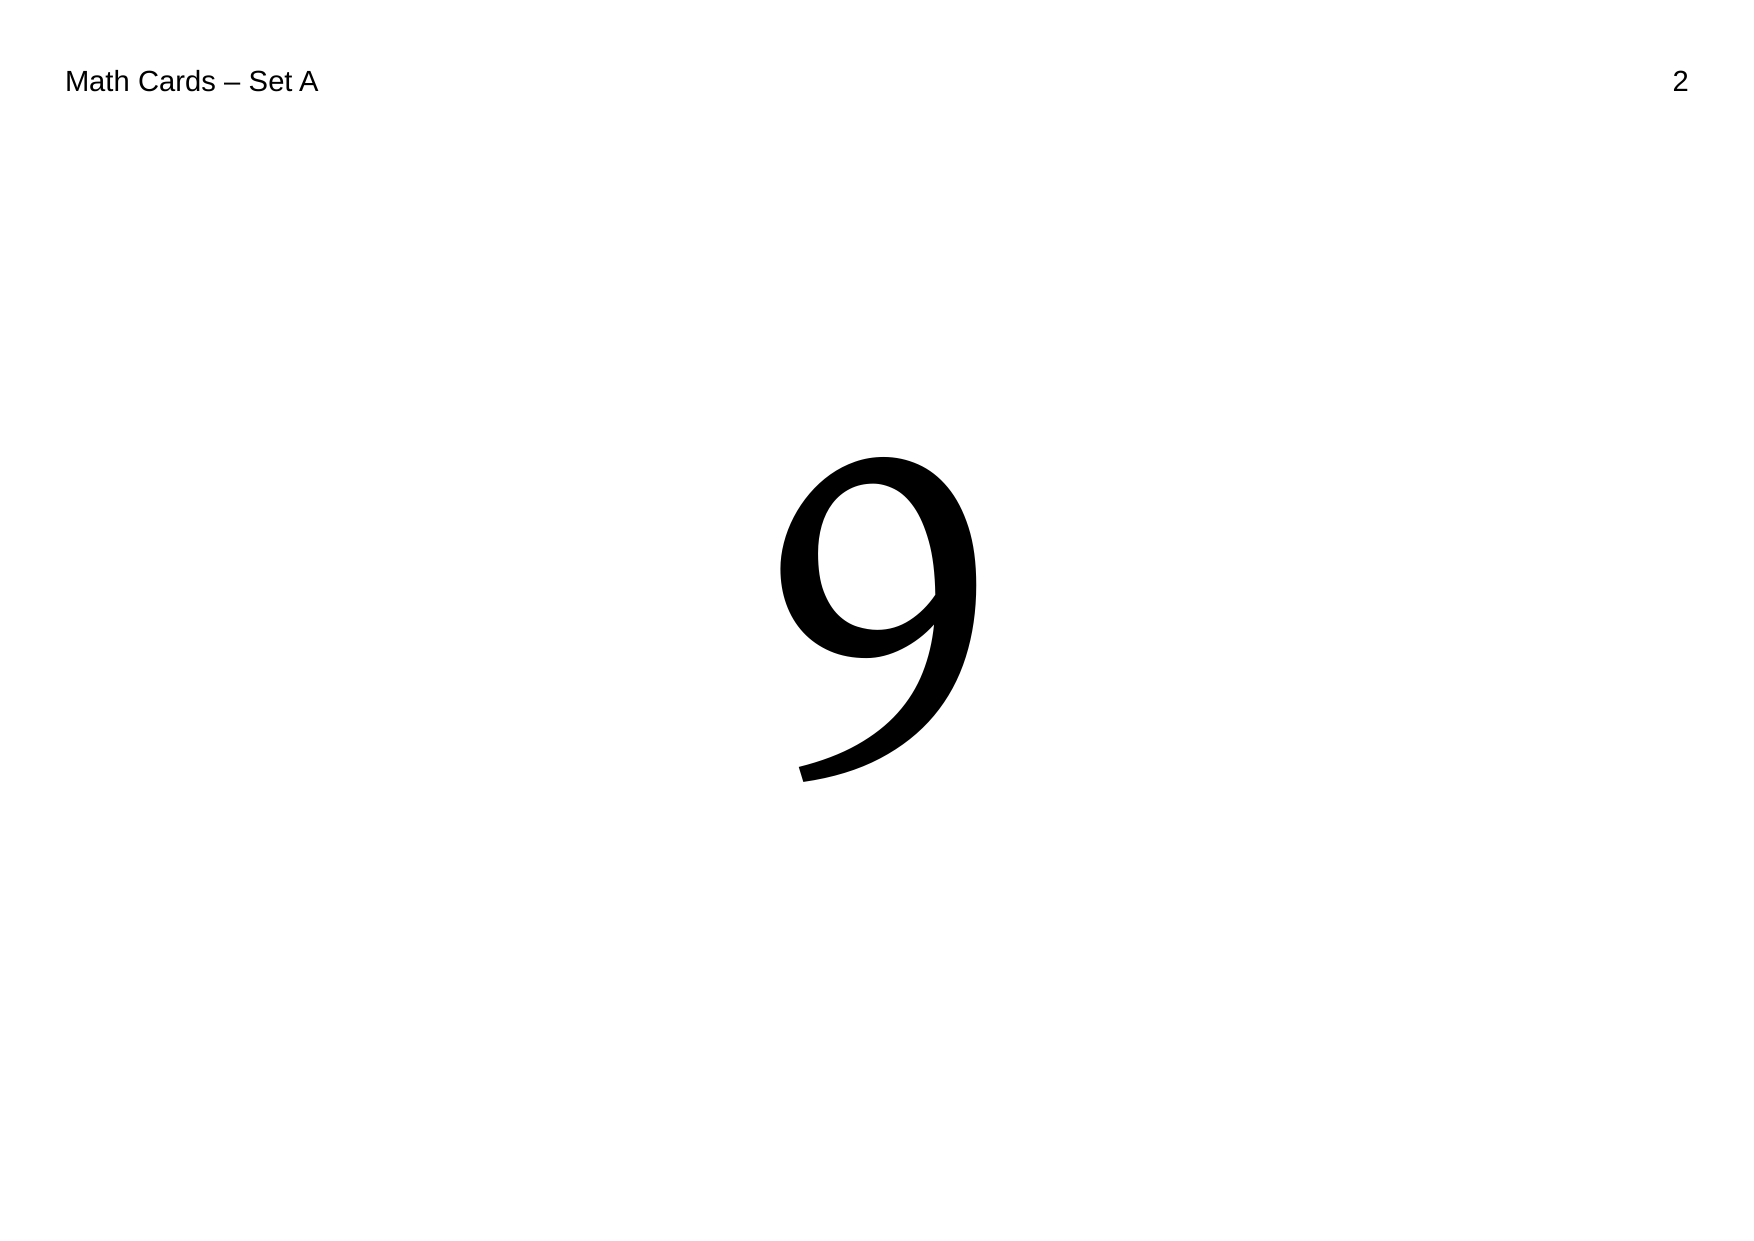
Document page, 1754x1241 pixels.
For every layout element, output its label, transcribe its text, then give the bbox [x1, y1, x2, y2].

text_box Math Cards – Set A [59, 59, 326, 104]
text_box 2 [1666, 59, 1695, 104]
text_box 9 [749, 318, 1006, 922]
